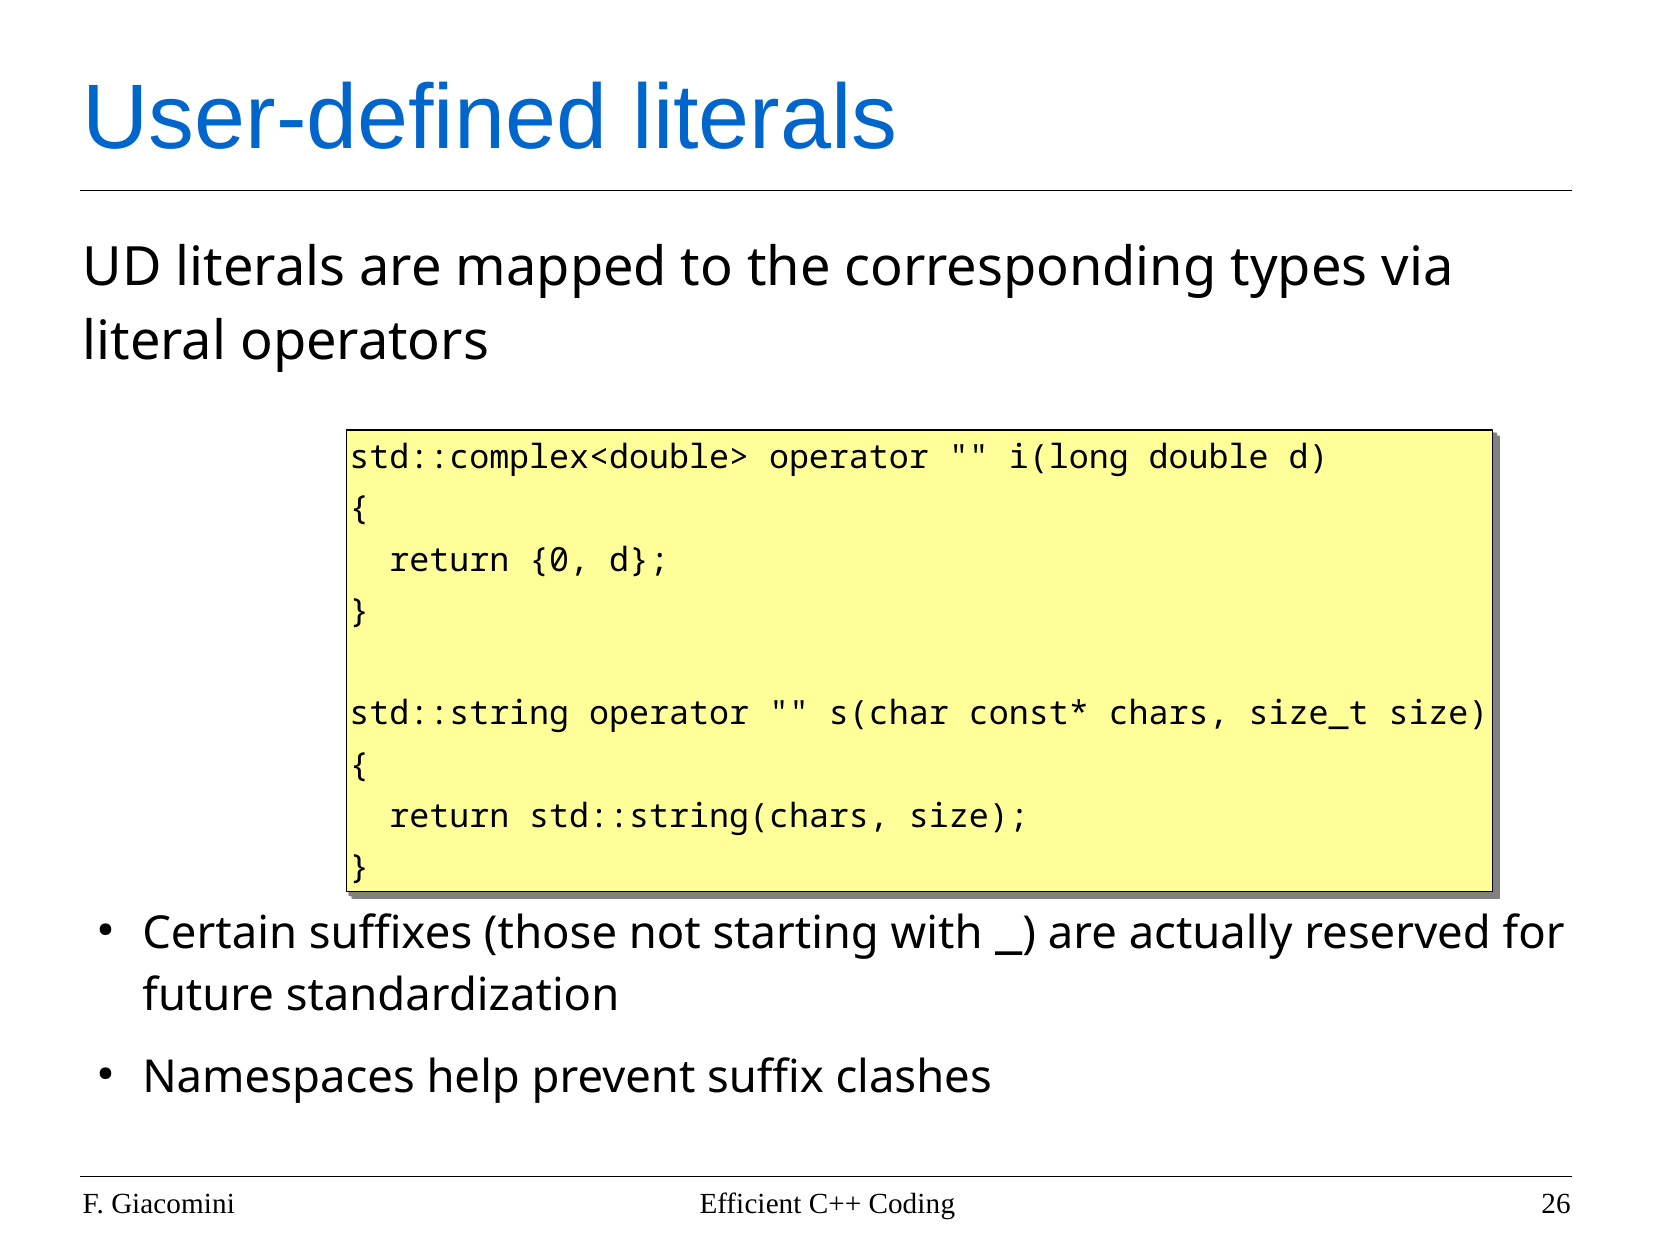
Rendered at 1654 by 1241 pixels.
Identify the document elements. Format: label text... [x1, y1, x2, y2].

list Certain suffixes (those not starting with _) are actually reserved for future standardization Namespaces help prevent suffix clashes [82, 900, 1571, 1109]
list UD literals are mapped to the corresponding types via literal operators [82, 227, 1571, 667]
text_box std::complex<double> operator "" i(long double d) { return {0, d}; } std::string operator "" s(char const* chars, size_t size) { return std::string(chars, size); } [346, 429, 1493, 892]
title User-defined literals [82, 49, 1571, 184]
